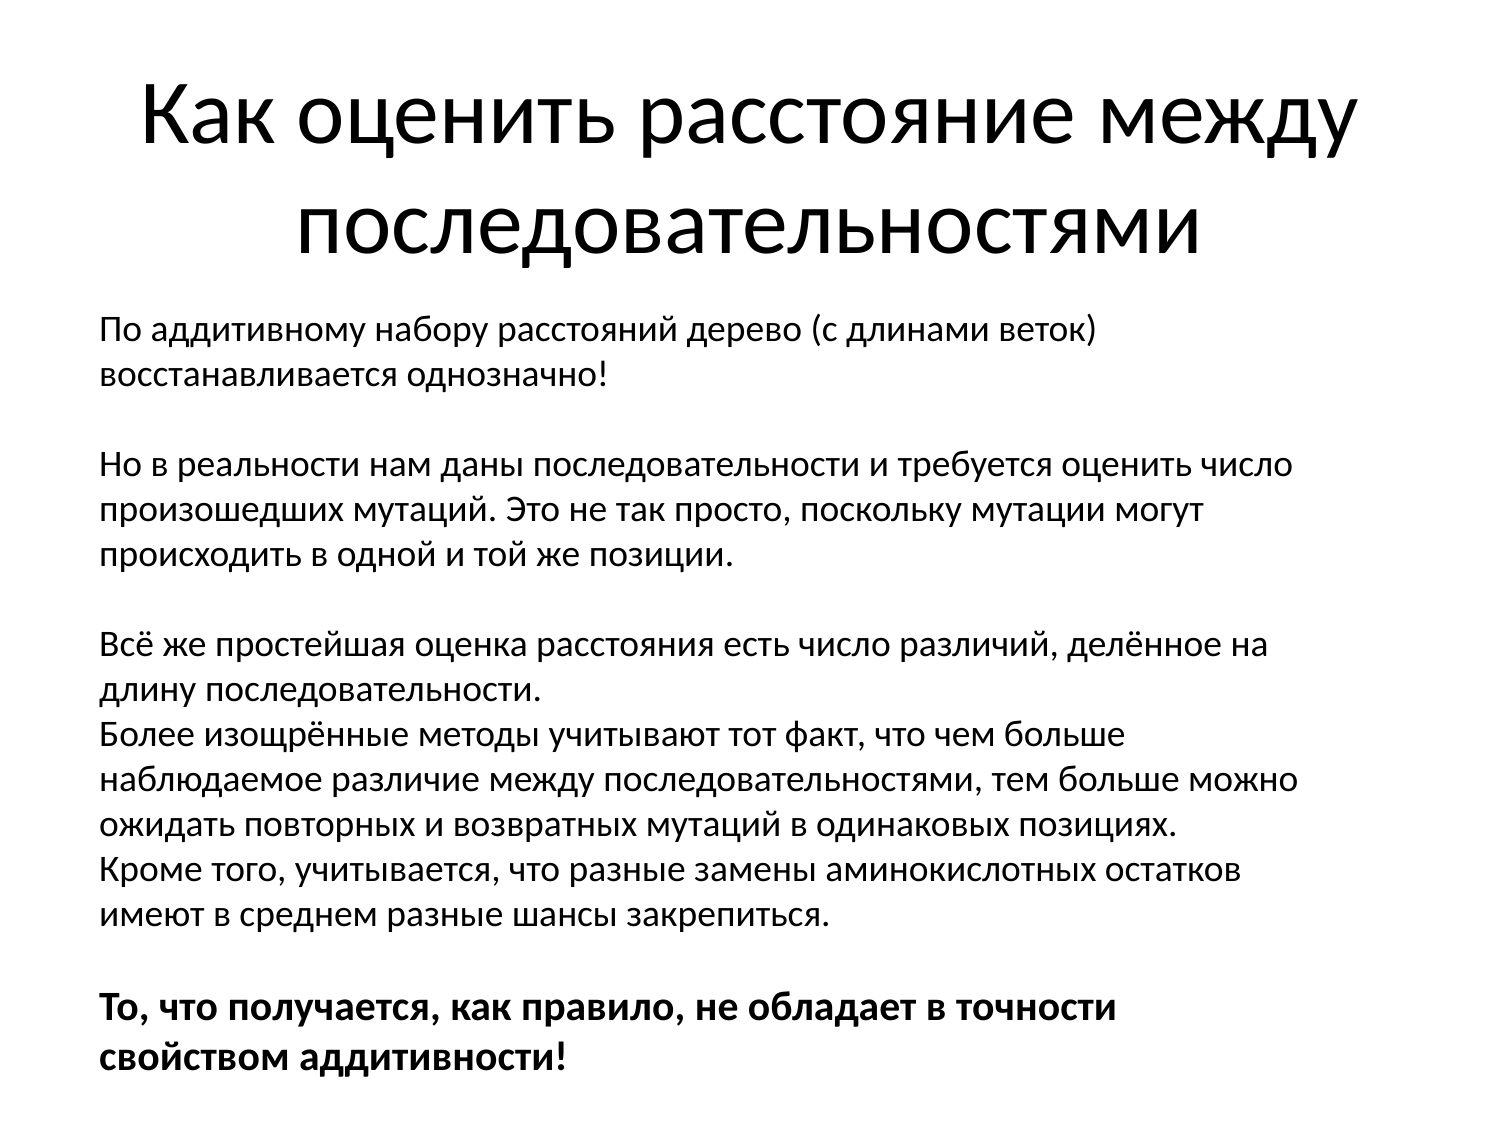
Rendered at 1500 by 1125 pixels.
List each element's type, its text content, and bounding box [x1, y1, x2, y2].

text_box По аддитивному набору расстояний дерево (с длинами веток) восстанавливается однозначно! Но в реальности нам даны последовательности и требуется оценить число произошедших мутаций. Это не так просто, поскольку мутации могут происходить в одной и той же позиции. Всё же простейшая оценка расстояния есть число различий, делённое на длину последовательности. Более изощрённые методы учитывают тот факт, что чем больше наблюдаемое различие между последовательностями, тем больше можно ожидать повторных и возвратных мутаций в одинаковых позициях. Кроме того, учитывается, что разные замены аминокислотных остатков имеют в среднем разные шансы закрепиться. То, что получается, как правило, не обладает в точности свойством аддитивности! [85, 294, 1318, 1088]
title Как оценить расстояние между последовательностями [74, 45, 1425, 280]
